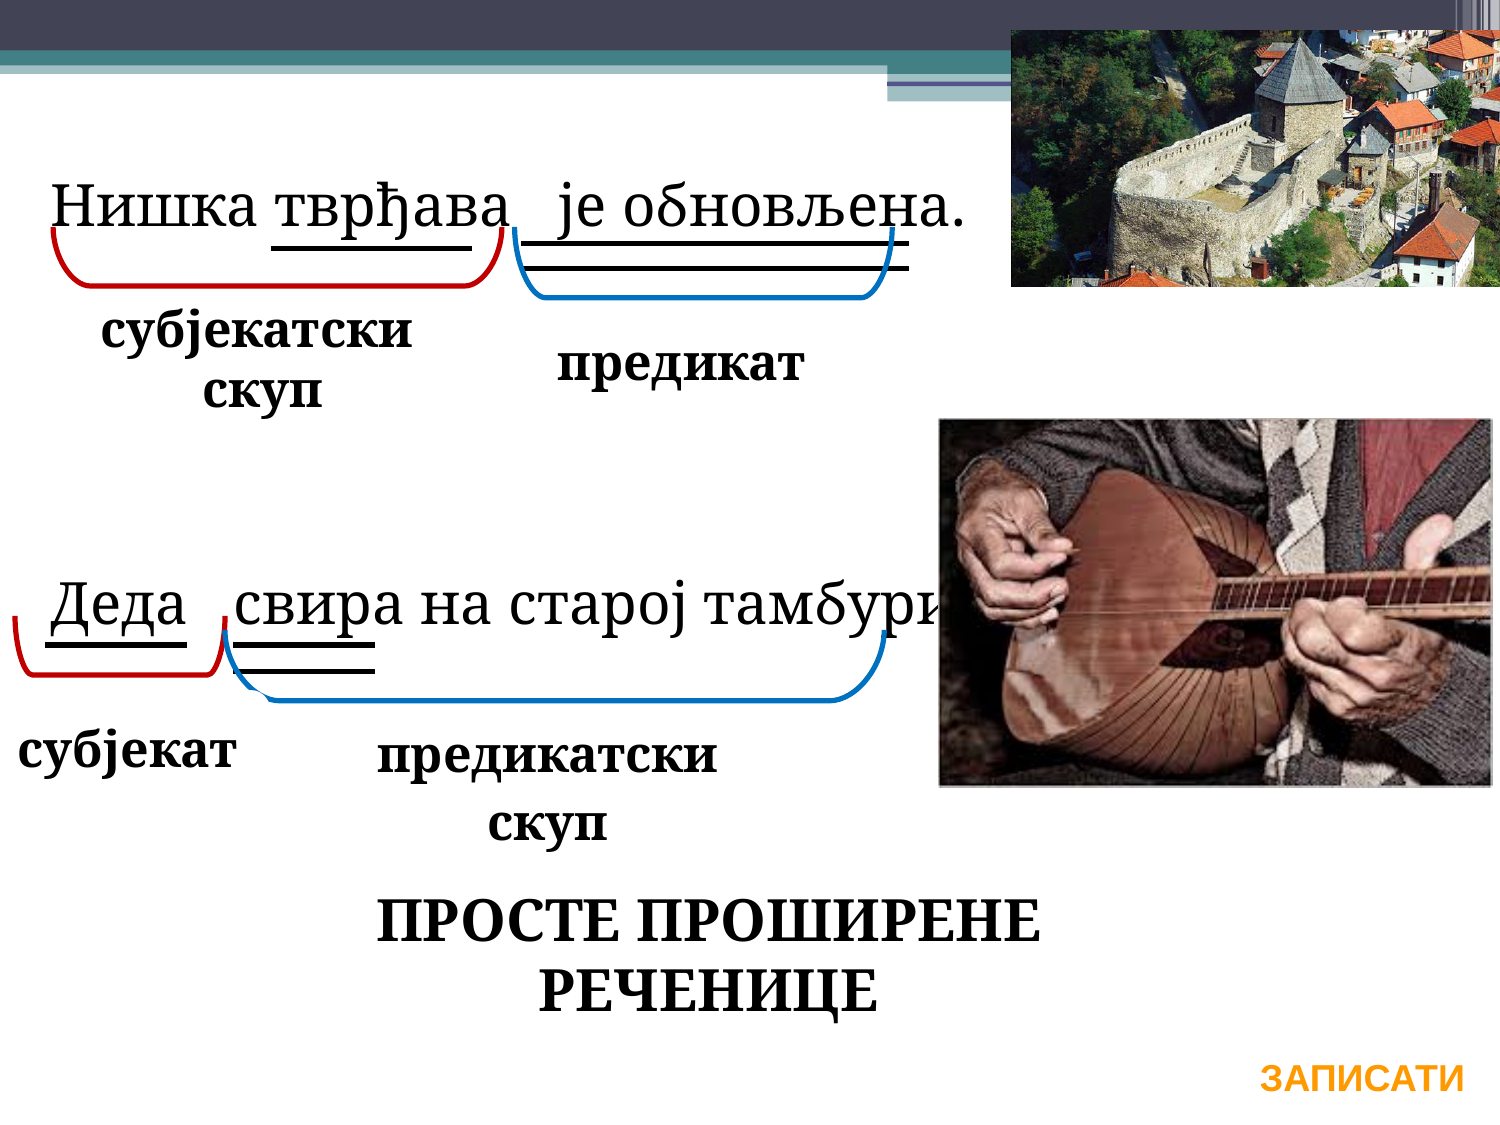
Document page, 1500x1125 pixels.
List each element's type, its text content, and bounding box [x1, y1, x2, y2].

text_box субјекатски скуп [16, 299, 499, 416]
list Нишка тврђава је обновљена. Деда свира на старој тамбури. [17, 160, 1425, 1079]
text_box ЗАПИСАТИ [1244, 1050, 1500, 1109]
text_box предикатски скуп [360, 711, 736, 841]
text_box ПРОСТЕ ПРОШИРЕНЕ РЕЧЕНИЦЕ [111, 888, 1307, 1019]
text_box субјекат [0, 690, 271, 806]
list Нишка тврђава је обновљена. Деда свира на старој тамбури. [17, 650, 247, 690]
text_box предикат [434, 302, 929, 419]
picture [1011, 30, 1500, 287]
picture [938, 418, 1493, 788]
